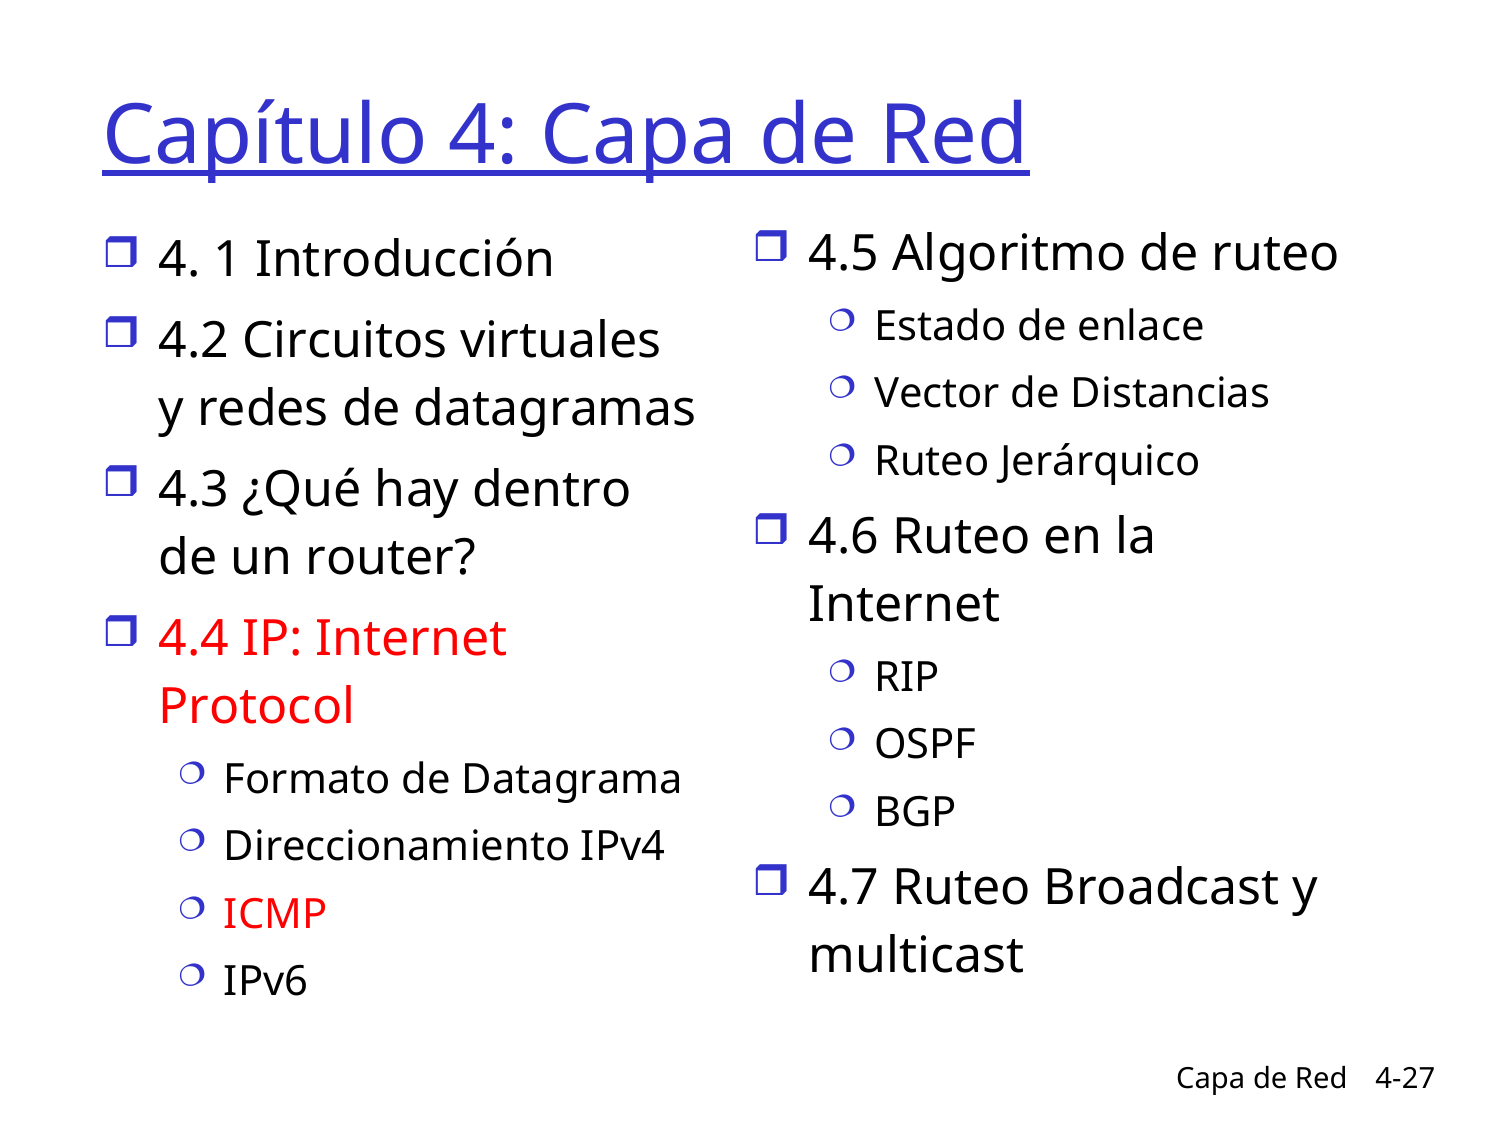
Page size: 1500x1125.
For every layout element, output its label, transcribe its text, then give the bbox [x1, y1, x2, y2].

list 4.5 Algoritmo de ruteo Estado de enlace Vector de Distancias Ruteo Jerárquico 4.6 Ruteo en la Internet RIP OSPF BGP 4.7 Ruteo Broadcast y multicast [737, 209, 1363, 976]
list 4. 1 Introducción 4.2 Circuitos virtuales y redes de datagramas 4.3 ¿Qué hay dentro de un router? 4.4 IP: Internet Protocol Formato de Datagrama Direccionamiento IPv4 ICMP IPv6 [87, 215, 713, 978]
title Capítulo 4: Capa de Red [87, 37, 1363, 225]
